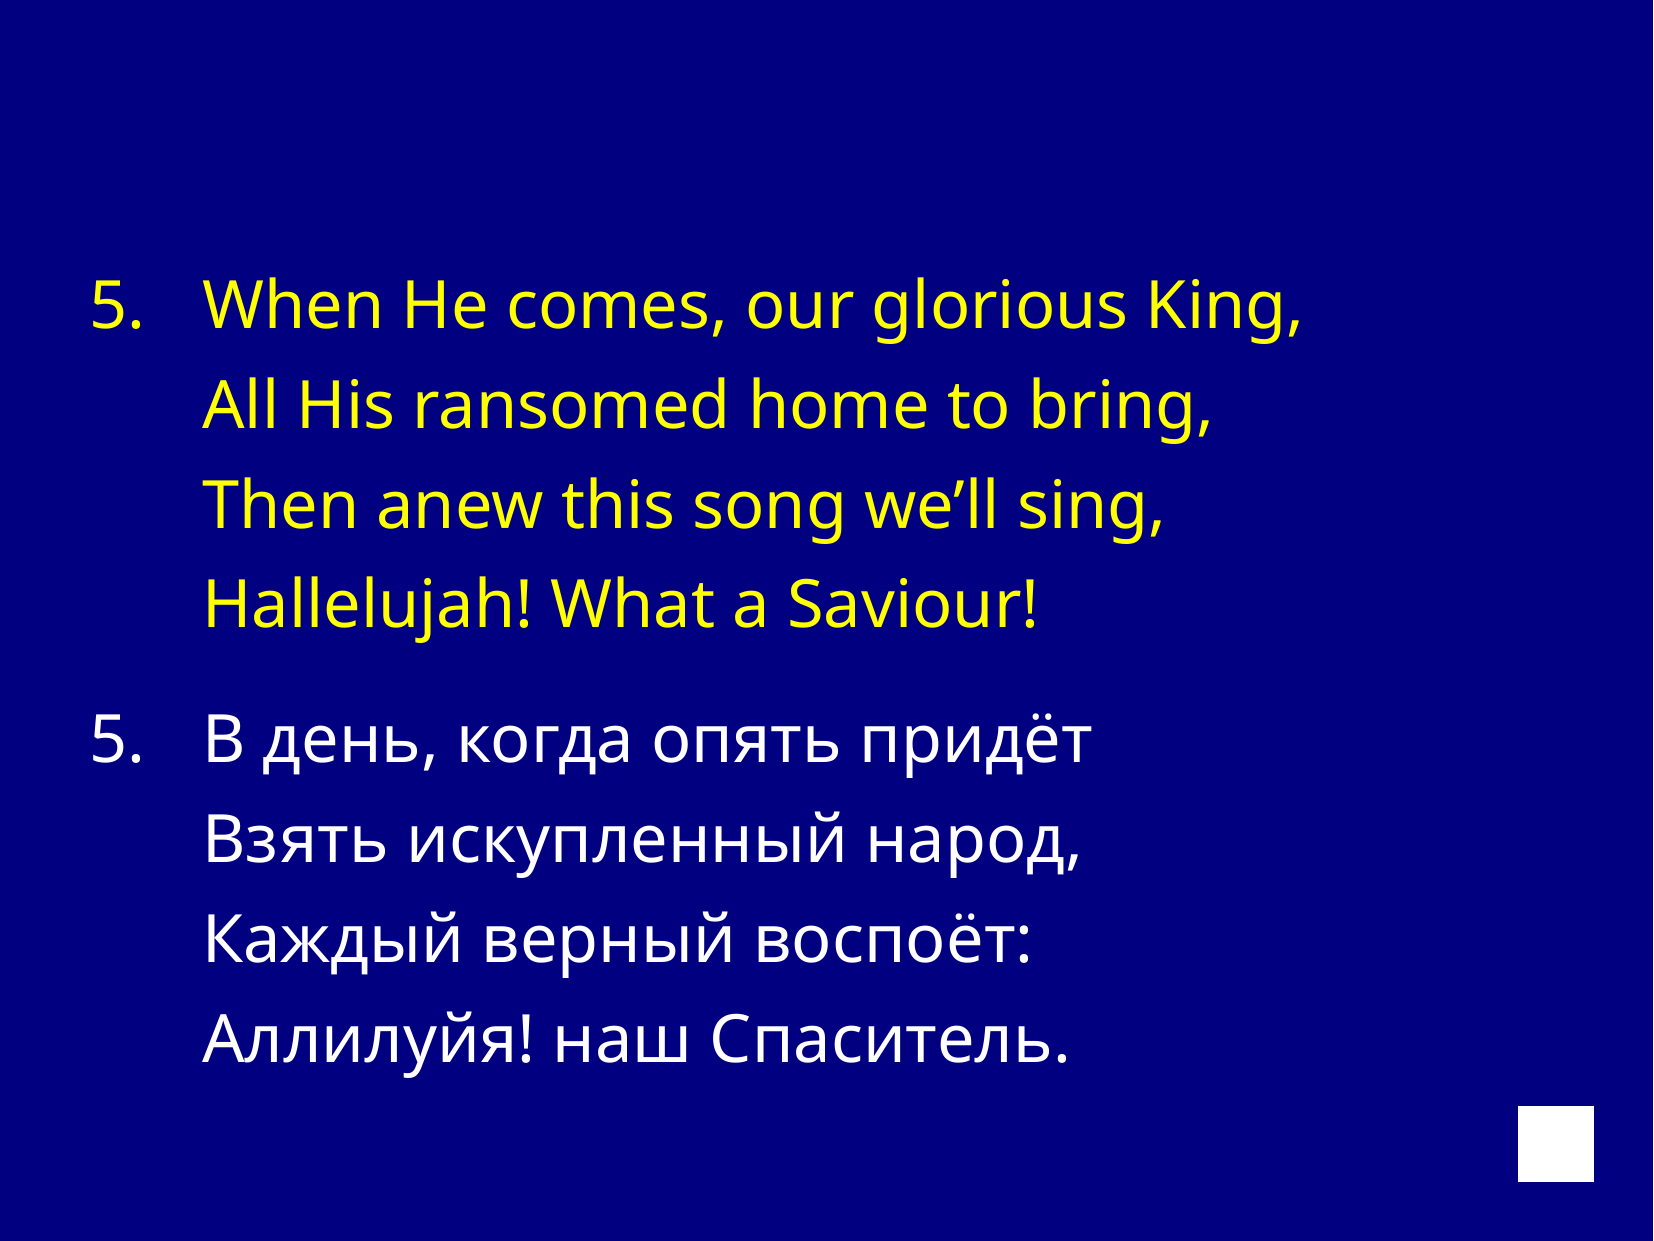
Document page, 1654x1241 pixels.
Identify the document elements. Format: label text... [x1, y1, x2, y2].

text_box 5. В день, когда опять придёт Взять искупленный народ, Каждый верный воспоёт: Аллилуйя! наш Спаситель. [75, 675, 1576, 1163]
text_box [1518, 1106, 1594, 1182]
text_box 5. When He comes, our glorious King, All His ransomed home to bring, Then anew this song we’ll sing, Hallelujah! What a Saviour! [75, 150, 1576, 638]
